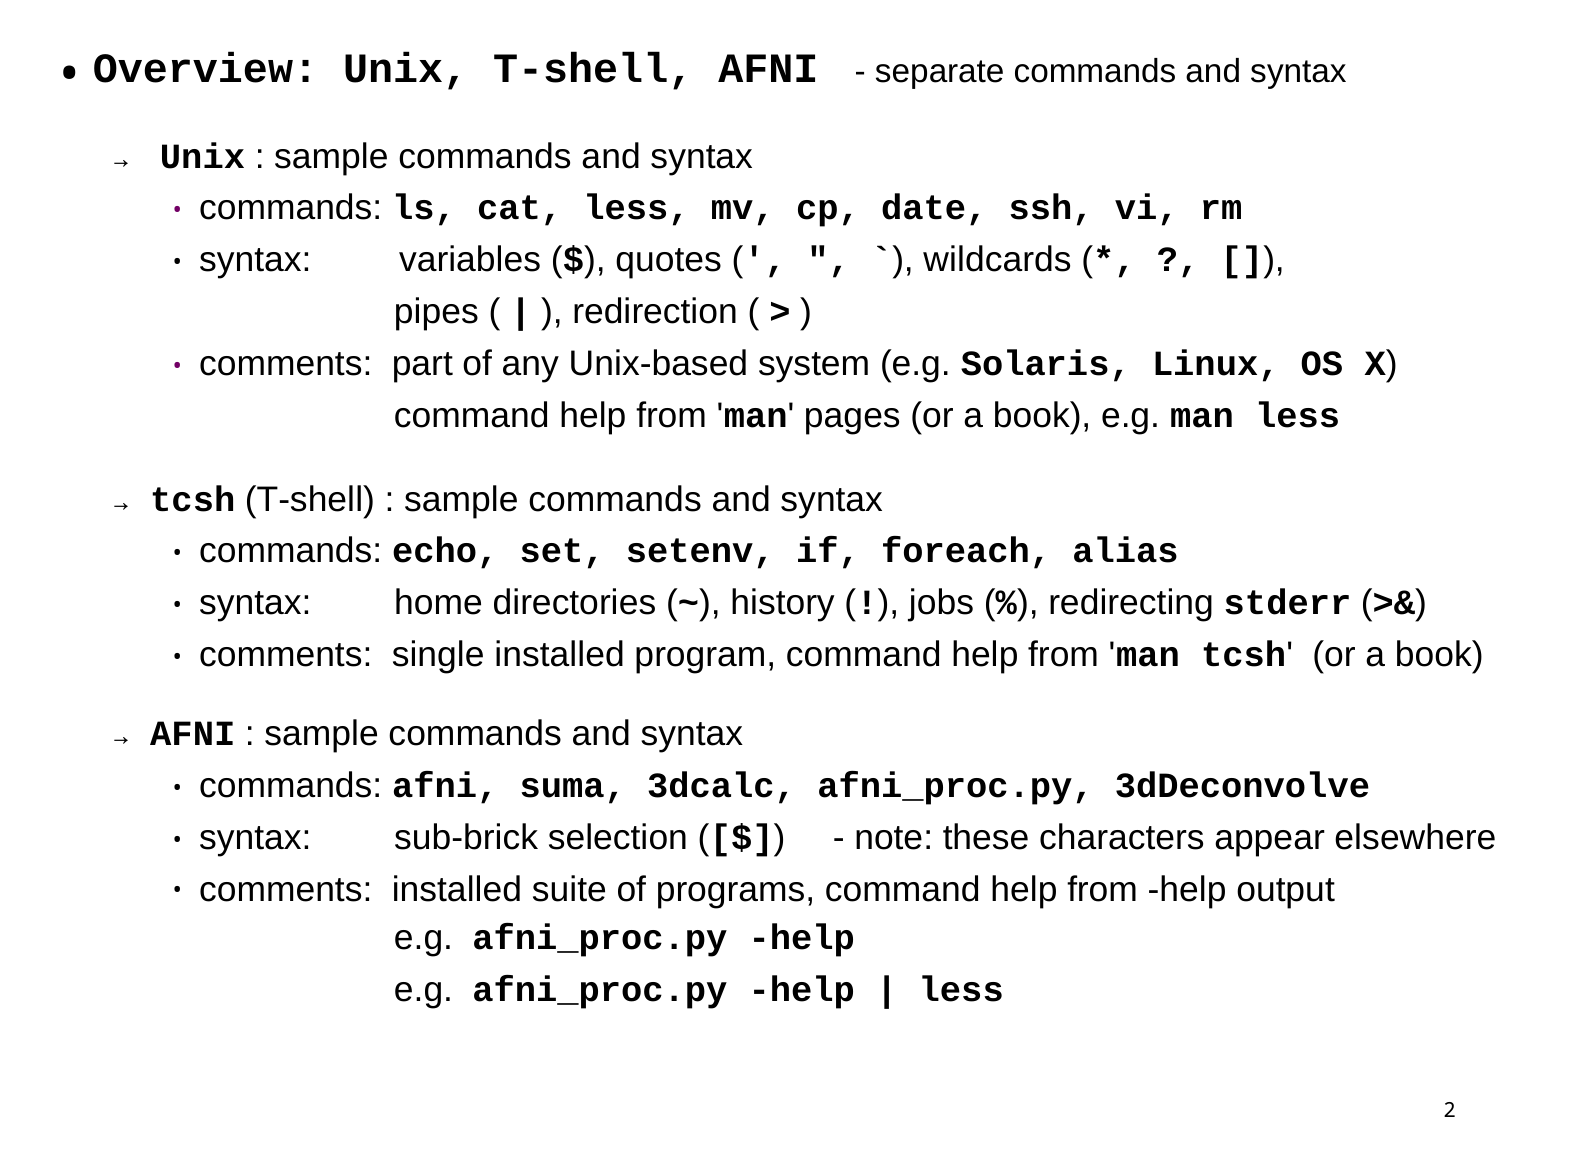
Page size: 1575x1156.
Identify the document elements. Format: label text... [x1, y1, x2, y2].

list Overview: Unix, T-shell, AFNI - separate commands and syntax Unix : sample commands and syntax commands: ls, cat, less, mv, cp, date, ssh, vi, rm syntax: variables ($), quotes (', ", `), wildcards (*, ?, []), pipes ( | ), redirection ( > ) comments: part of any Unix-based system (e.g. Solaris, Linux, OS X) command help from 'man' pages (or a book), e.g. man less tcsh (T-shell) : sample commands and syntax commands: echo, set, setenv, if, foreach, alias syntax: home directories (~), history (!), jobs (%), redirecting stderr (>&) comments: single installed program, command help from 'man tcsh' (or a book) AFNI : sample commands and syntax commands: afni, suma, 3dcalc, afni_proc.py, 3dDeconvolve syntax: sub-brick selection ([$]) - note: these characters appear elsewhere comments: installed suite of programs, command help from -help output e.g. afni_proc.py -help e.g. afni_proc.py -help | less [37, 40, 1550, 1126]
